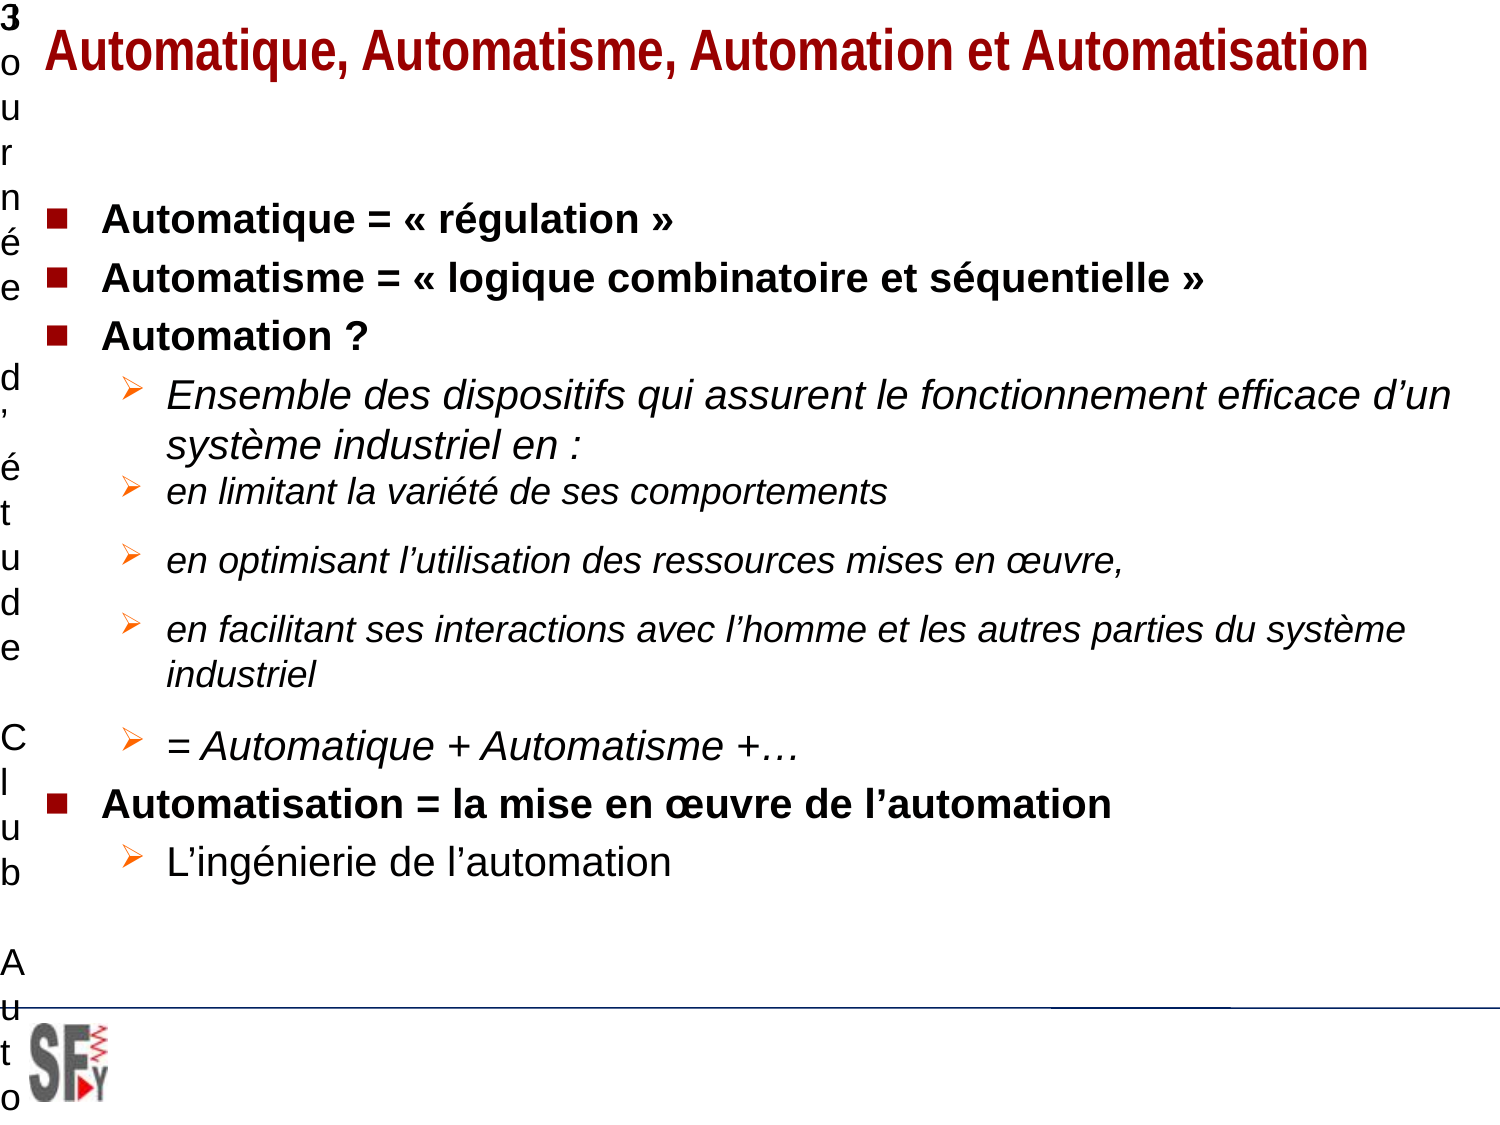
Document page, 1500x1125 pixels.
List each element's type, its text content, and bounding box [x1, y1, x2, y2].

picture [29, 1023, 108, 1102]
list Automatique = « régulation » Automatisme = « logique combinatoire et séquentielle » Automation ? Ensemble des dispositifs qui assurent le fonctionnement efficace d’un système industriel en : en limitant la variété de ses comportements en optimisant l’utilisation des ressources mises en œuvre, en facilitant ses interactions avec l’homme et les autres parties du système industriel = Automatique + Automatisme +… Automatisation = la mise en œuvre de l’automation L’ingénierie de l’automation [29, 184, 1471, 988]
title Automatique, Automatisme, Automation et Automatisation [29, 12, 1471, 138]
